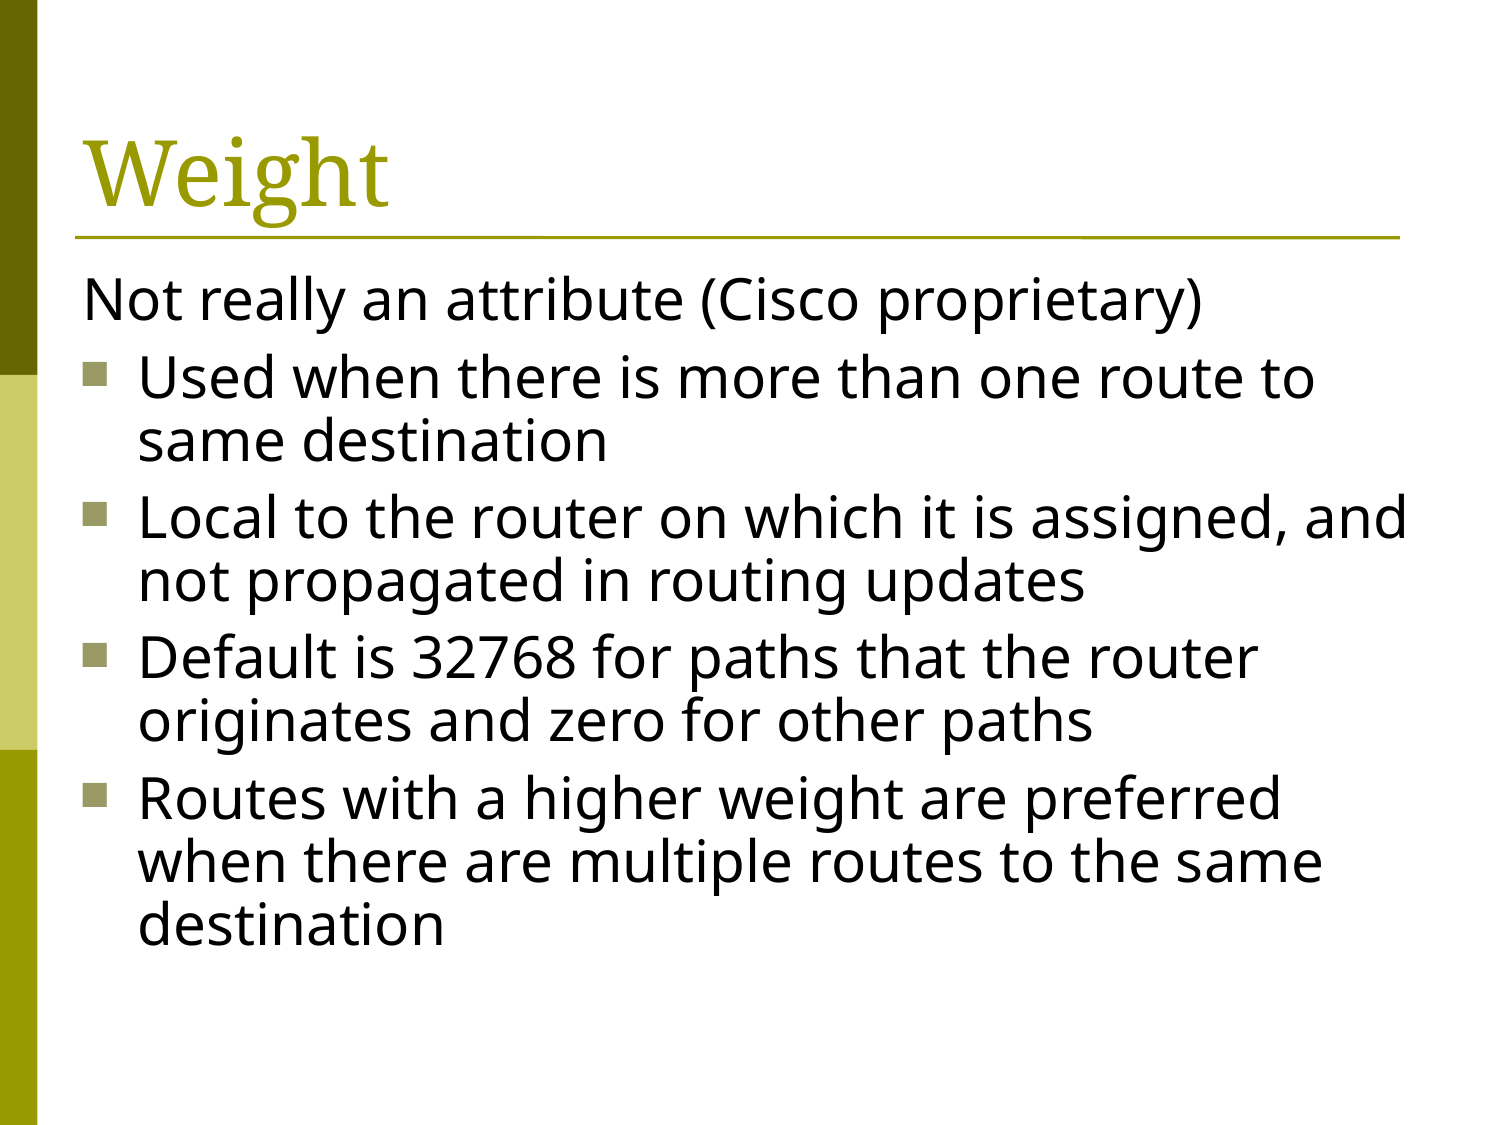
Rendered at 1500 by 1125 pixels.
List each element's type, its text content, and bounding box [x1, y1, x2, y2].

subtitle Not really an attribute (Cisco proprietary) Used when there is more than one route to same destination Local to the router on which it is assigned, and not propagated in routing updates Default is 32768 for paths that the router originates and zero for other paths Routes with a higher weight are preferred when there are multiple routes to the same destination [75, 262, 1425, 1080]
title Weight [75, 45, 1425, 233]
